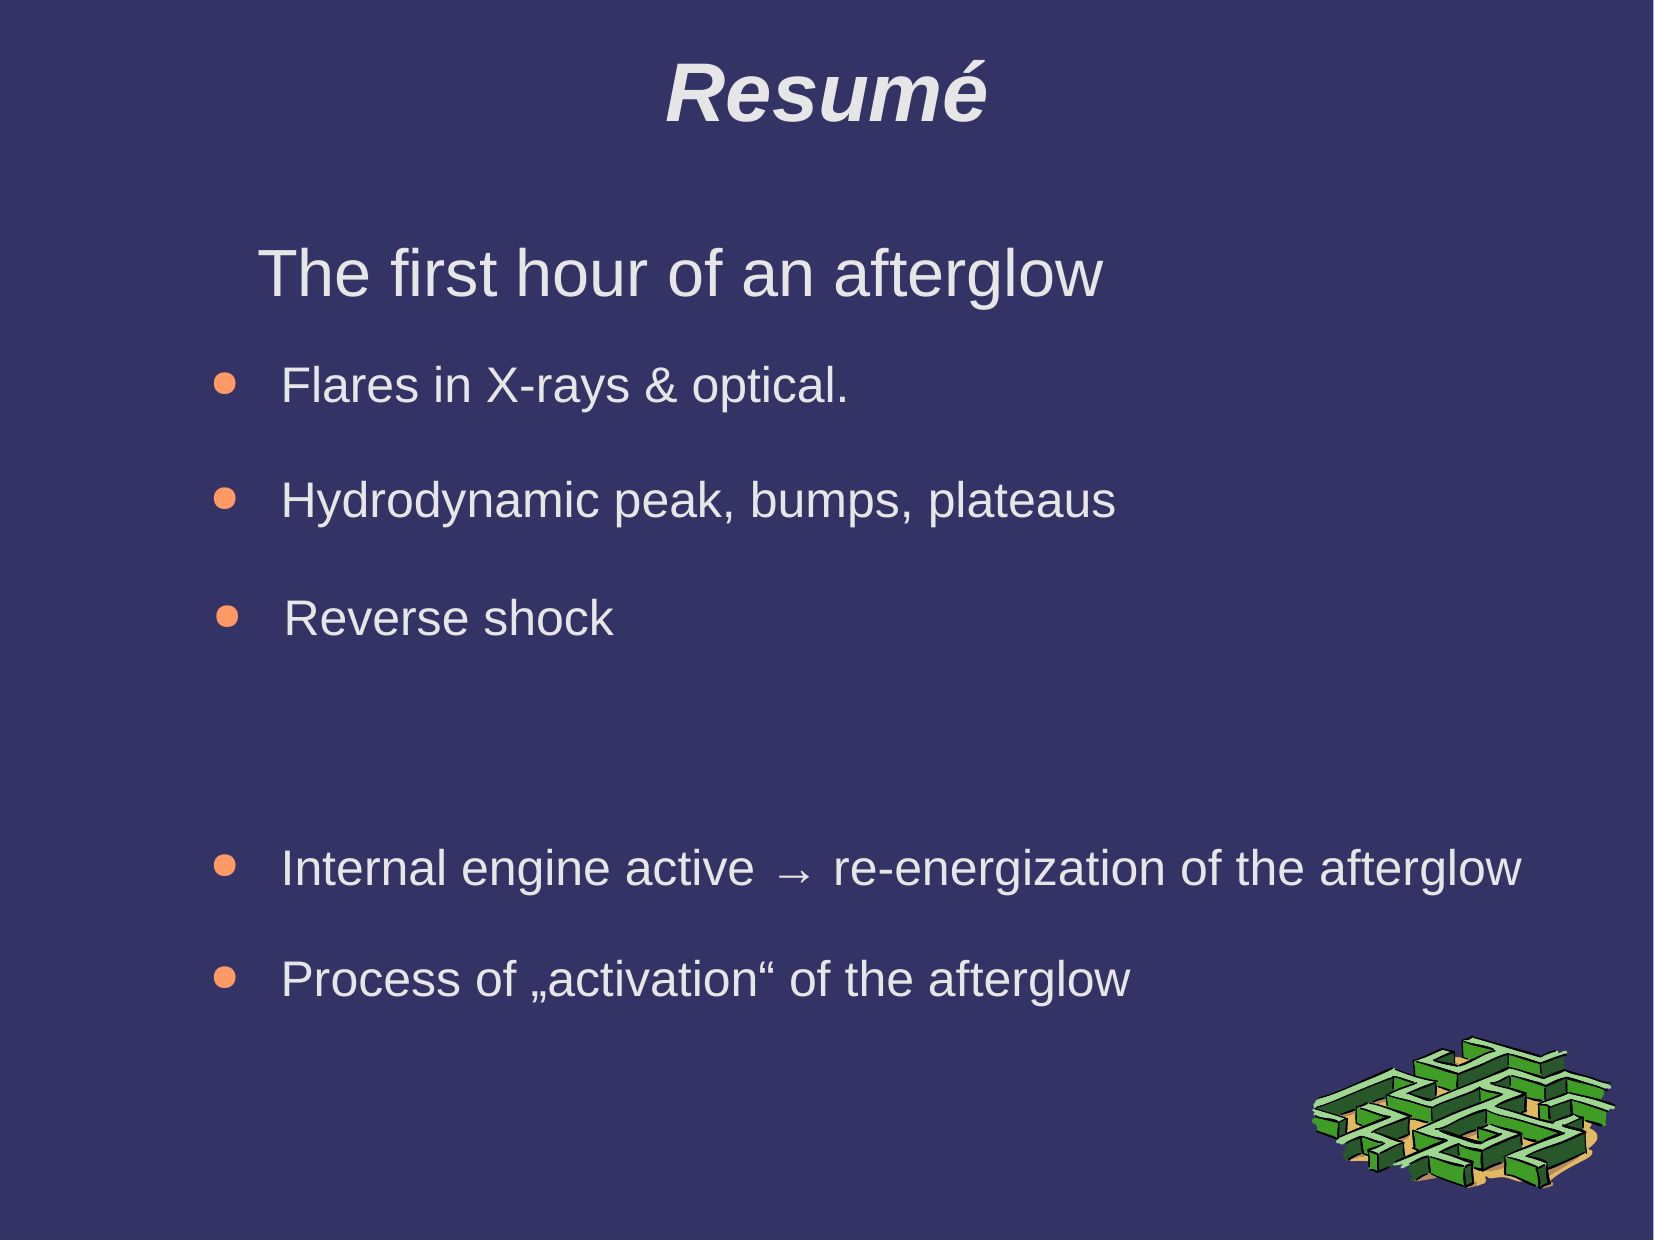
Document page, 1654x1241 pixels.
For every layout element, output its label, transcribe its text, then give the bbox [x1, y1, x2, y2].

list Internal engine active → re-energization of the afterglow Process of „activation“ of the afterglow [174, 765, 1565, 1008]
list Hydrodynamic peak, bumps, plateaus [174, 472, 1565, 551]
list The first hour of an afterglow Flares in X-rays & optical. [174, 236, 1565, 443]
title Resumé [121, 0, 1534, 187]
list Reverse shock [177, 590, 1568, 680]
